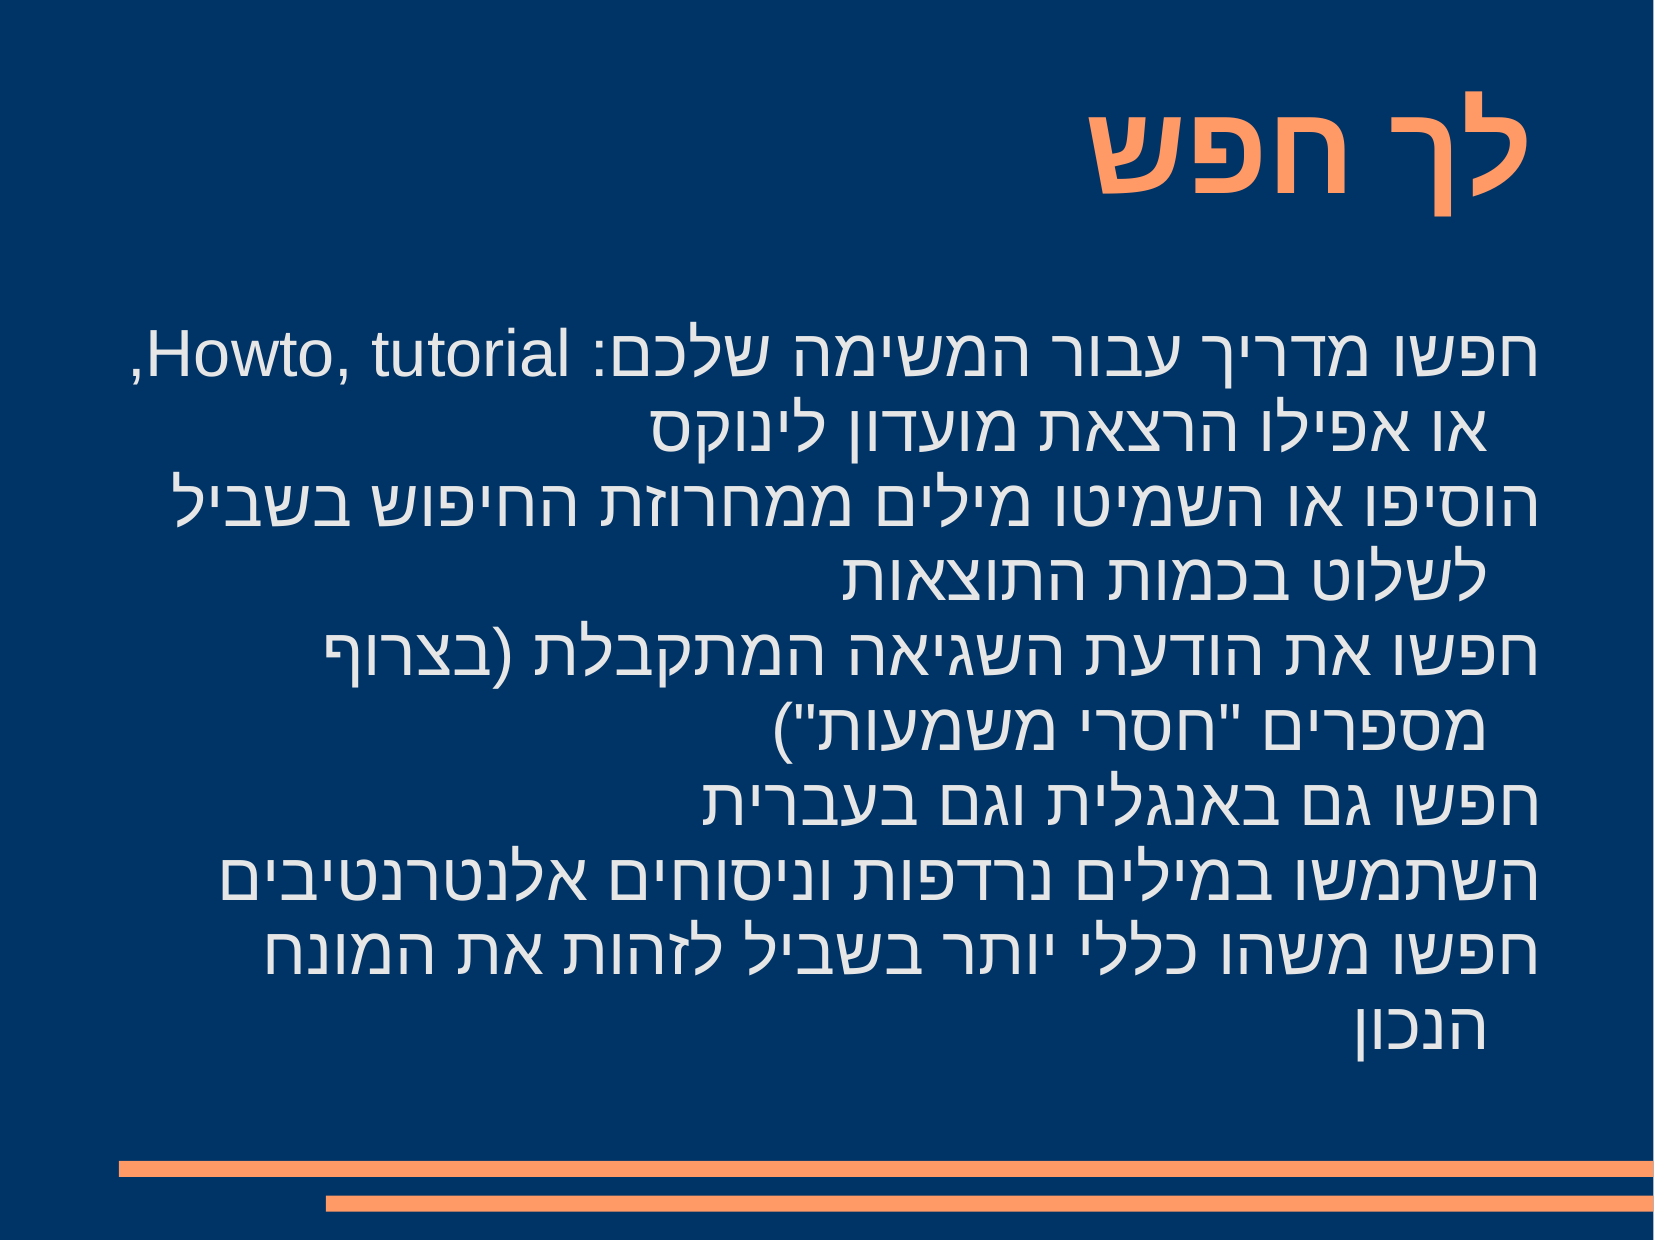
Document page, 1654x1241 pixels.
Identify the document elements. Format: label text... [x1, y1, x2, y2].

list חפשו מדריך עבור המשימה שלכם: Howto, tutorial, או אפילו הרצאת מועדון לינוקס הוסיפו או השמיטו מילים ממחרוזת החיפוש בשביל לשלוט בכמות התוצאות חפשו את הודעת השגיאה המתקבלת (בצרוף מספרים "חסרי משמעות") חפשו גם באנגלית וגם בעברית השתמשו במילים נרדפות וניסוחים אלנטרנטיבים חפשו משהו כללי יותר בשביל לזהות את המונח הנכון [121, 316, 1561, 1147]
title לך חפש [121, 46, 1534, 254]
